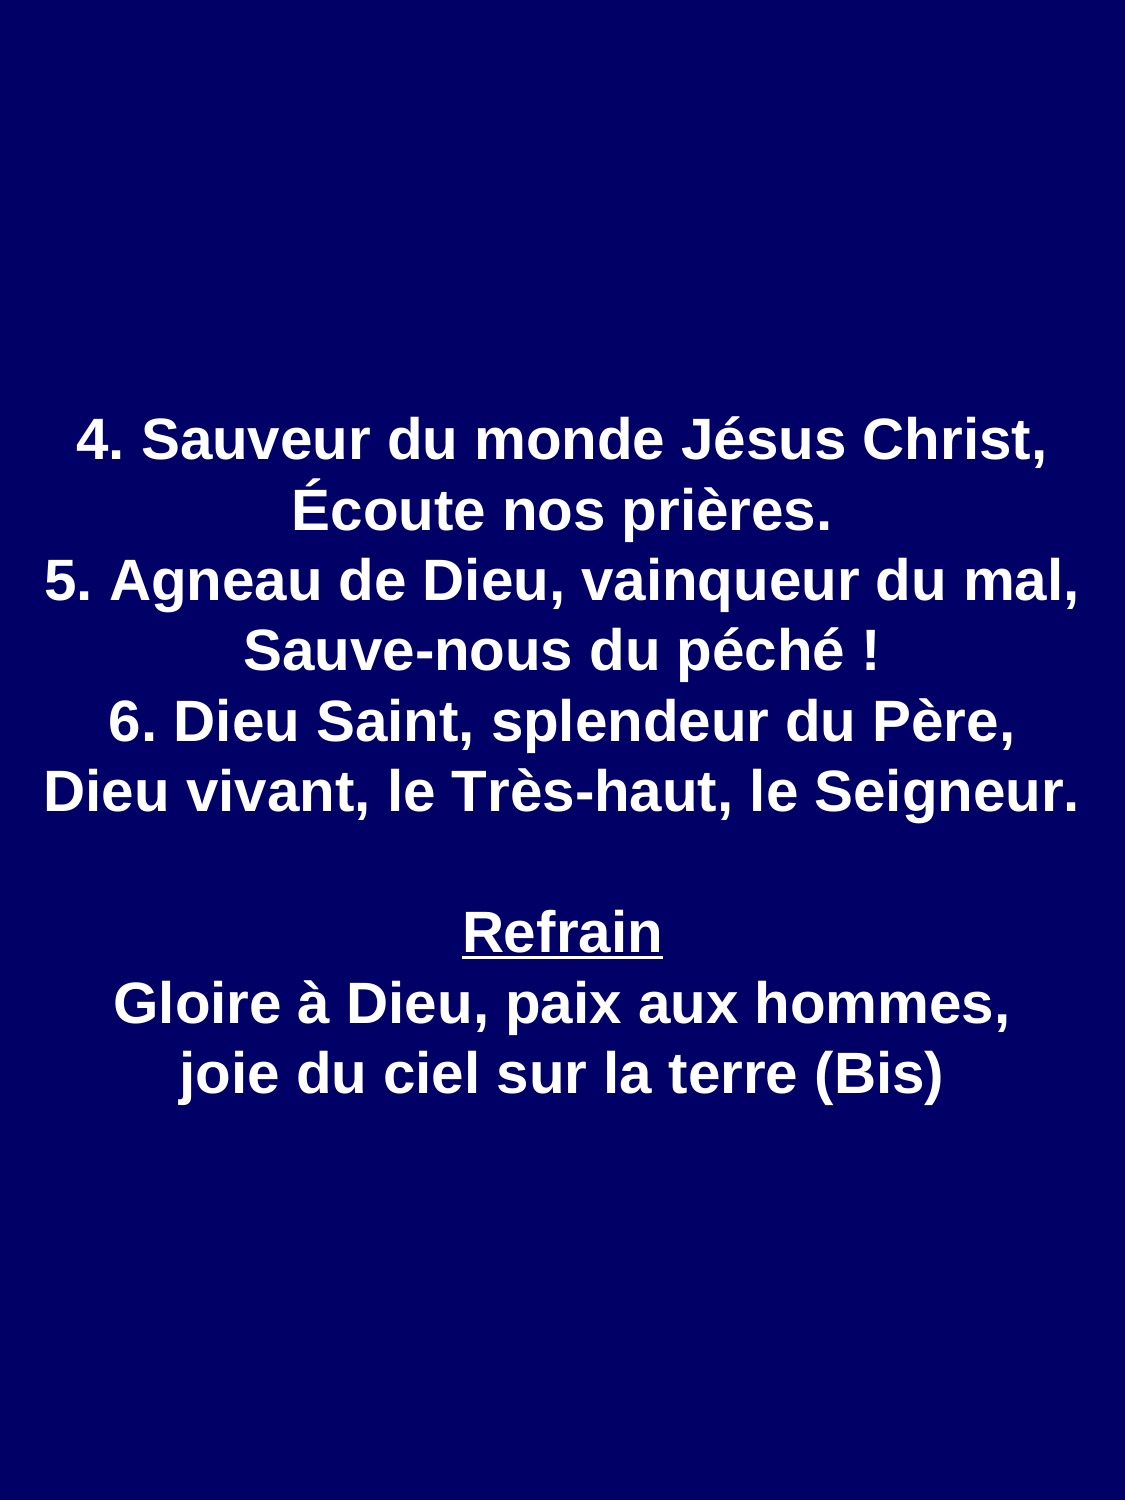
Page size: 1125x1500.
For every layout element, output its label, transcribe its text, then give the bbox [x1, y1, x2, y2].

text_box 4. Sauveur du monde Jésus Christ, Écoute nos prières. 5. Agneau de Dieu, vainqueur du mal, Sauve-nous du péché ! 6. Dieu Saint, splendeur du Père, Dieu vivant, le Très-haut, le Seigneur. Refrain Gloire à Dieu, paix aux hommes, joie du ciel sur la terre (Bis) [0, 25, 1125, 1482]
